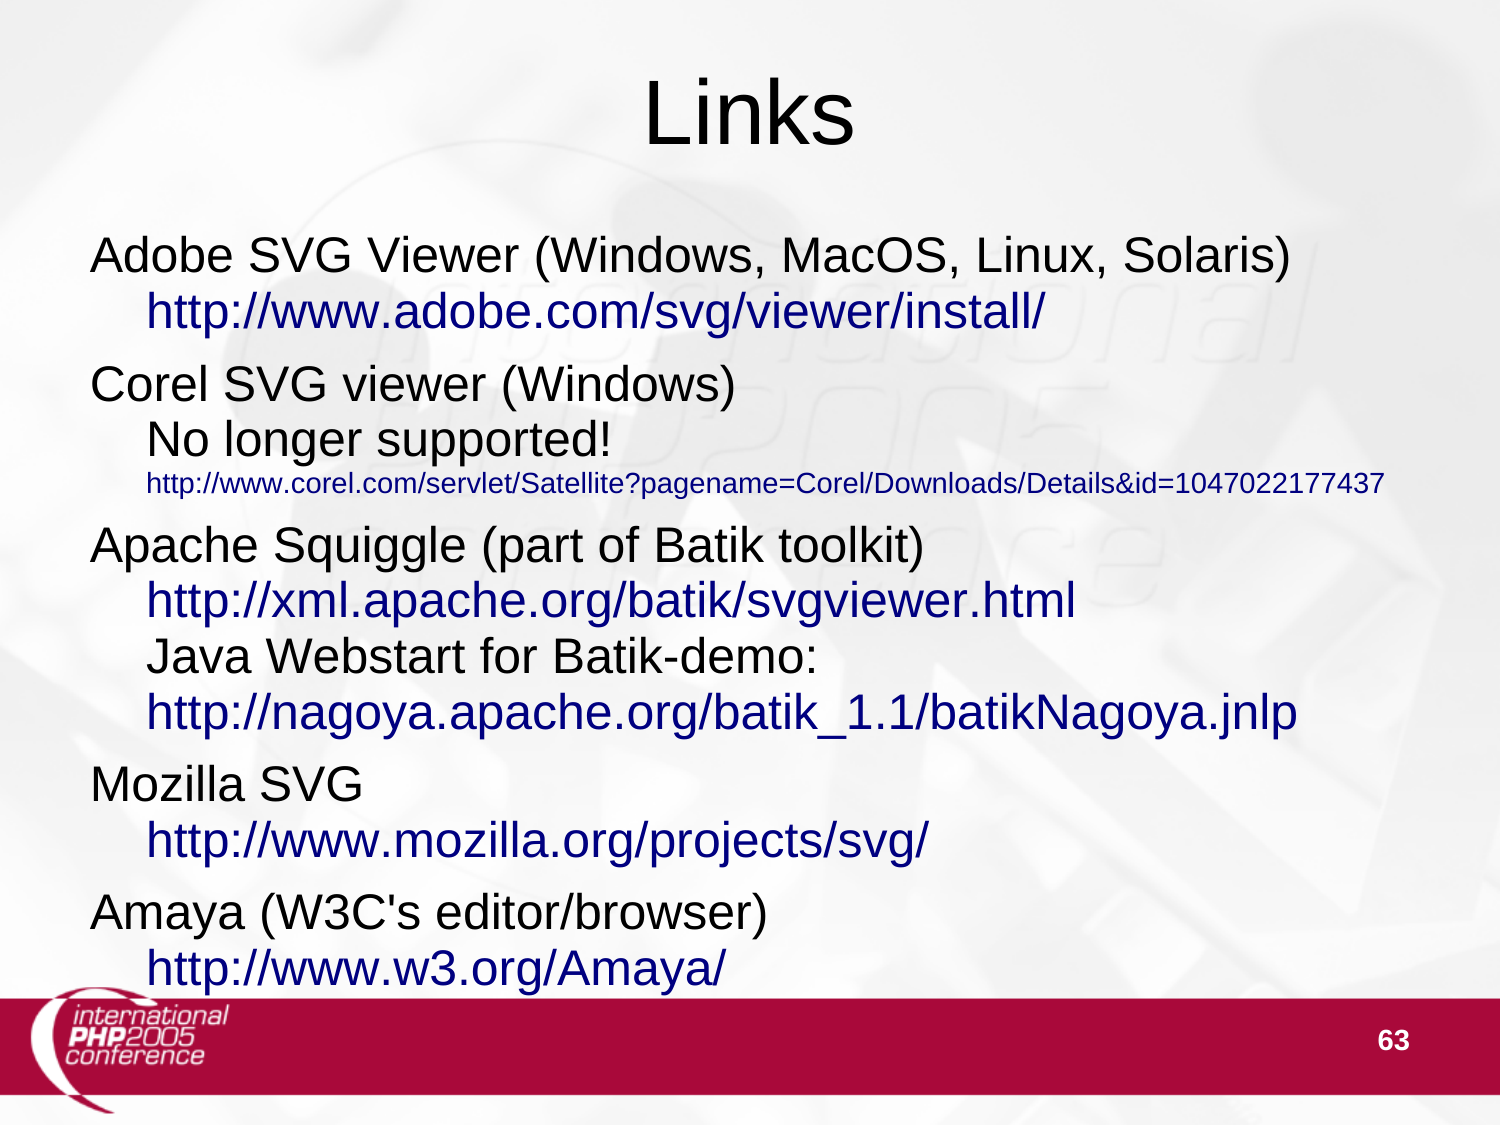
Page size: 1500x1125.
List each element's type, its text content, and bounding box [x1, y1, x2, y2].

picture [0, 0, 1500, 1125]
list Adobe SVG Viewer (Windows, MacOS, Linux, Solaris) http://www.adobe.com/svg/viewer/install/ Corel SVG viewer (Windows) No longer supported! http://www.corel.com/servlet/Satellite?pagename=Corel/Downloads/Details&id=1047022177437 Apache Squiggle (part of Batik toolkit) http://xml.apache.org/batik/svgviewer.html Java Webstart for Batik-demo: http://nagoya.apache.org/batik_1.1/batikNagoya.jnlp Mozilla SVG http://www.mozilla.org/projects/svg/ Amaya (W3C's editor/browser) http://www.w3.org/Amaya/ [75, 220, 1426, 1004]
title Links [75, 18, 1426, 207]
